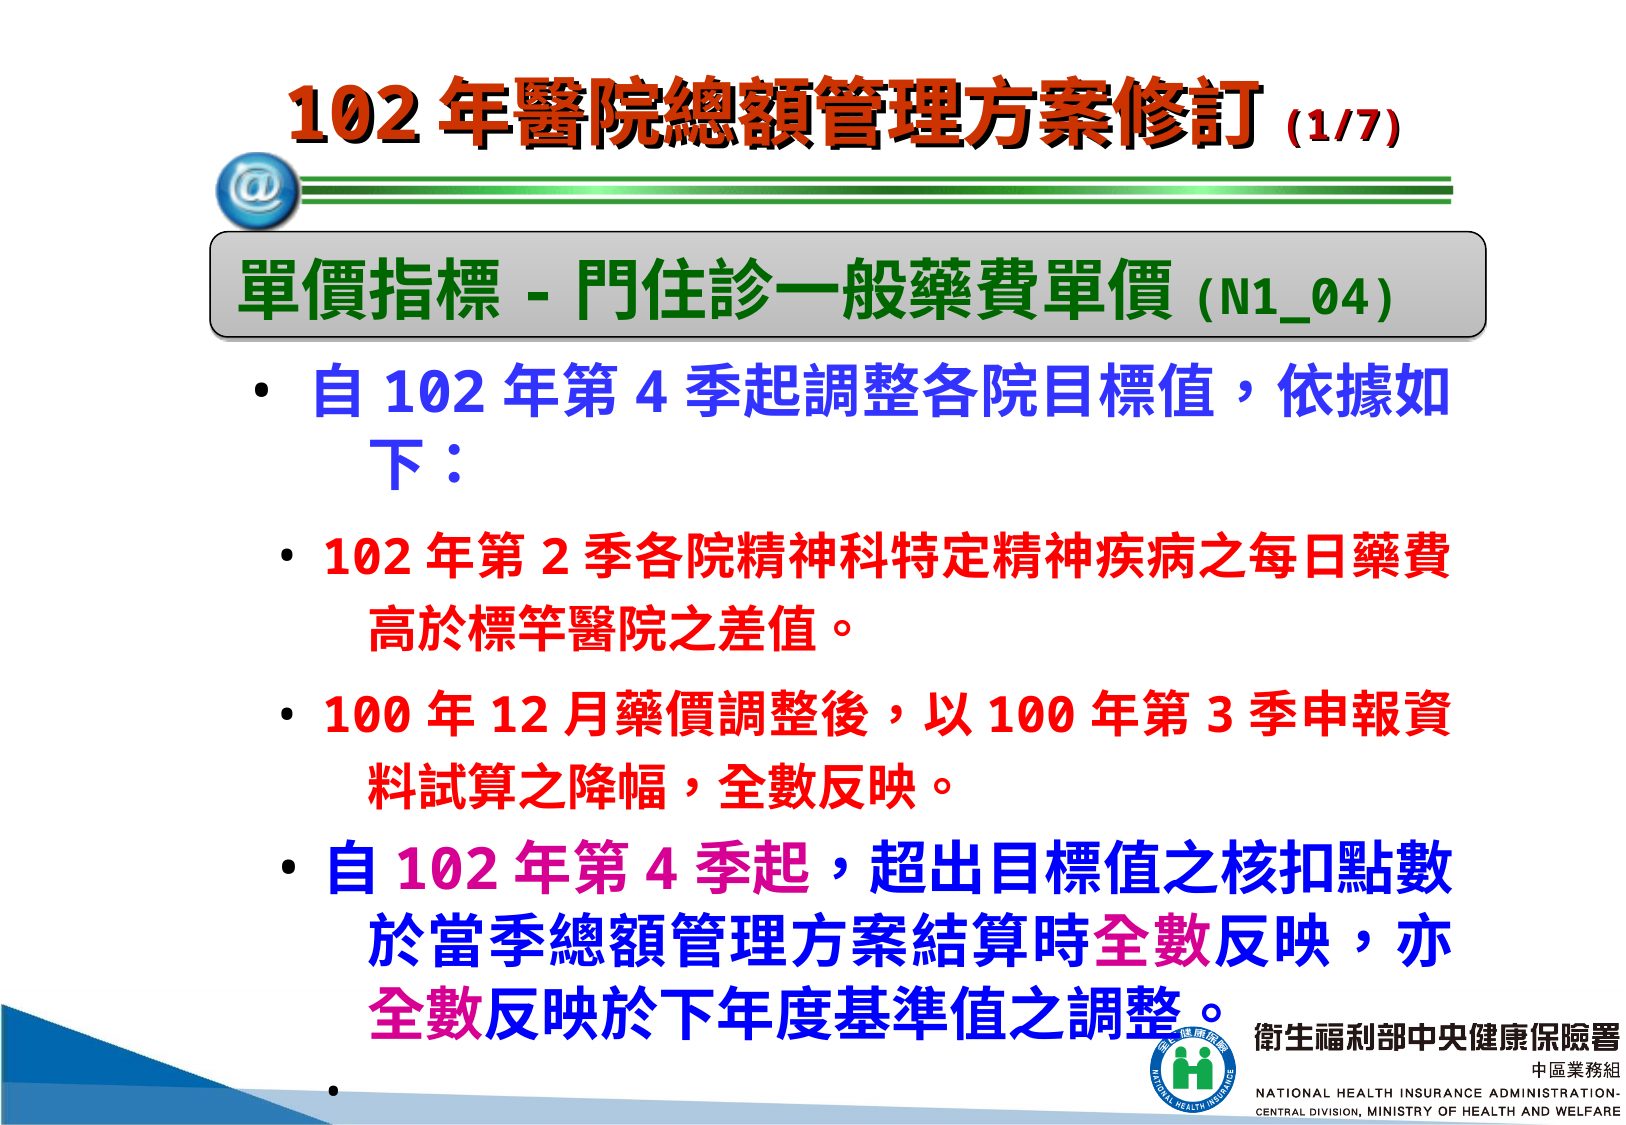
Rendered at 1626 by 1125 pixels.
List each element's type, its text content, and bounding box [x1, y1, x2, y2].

text_box [174, 31, 1582, 219]
text_box 單價指標-門住診一般藥費單價(N1_04) [210, 231, 1486, 337]
text_box 自102年第4季起調整各院目標值，依據如下： 102年第2季各院精神科特定精神疾病之每日藥費高於標竿醫院之差值。 100年12月藥價調整後，以100年第3季申報資料試算之降幅，全數反映。 自102年第4季起，超出目標值之核扣點數於當季總額管理方案結算時全數反映，亦全數反映於下年度基準值之調整。 [210, 345, 1486, 987]
title 102年醫院總額管理方案修訂(1/7) [268, 31, 1557, 188]
